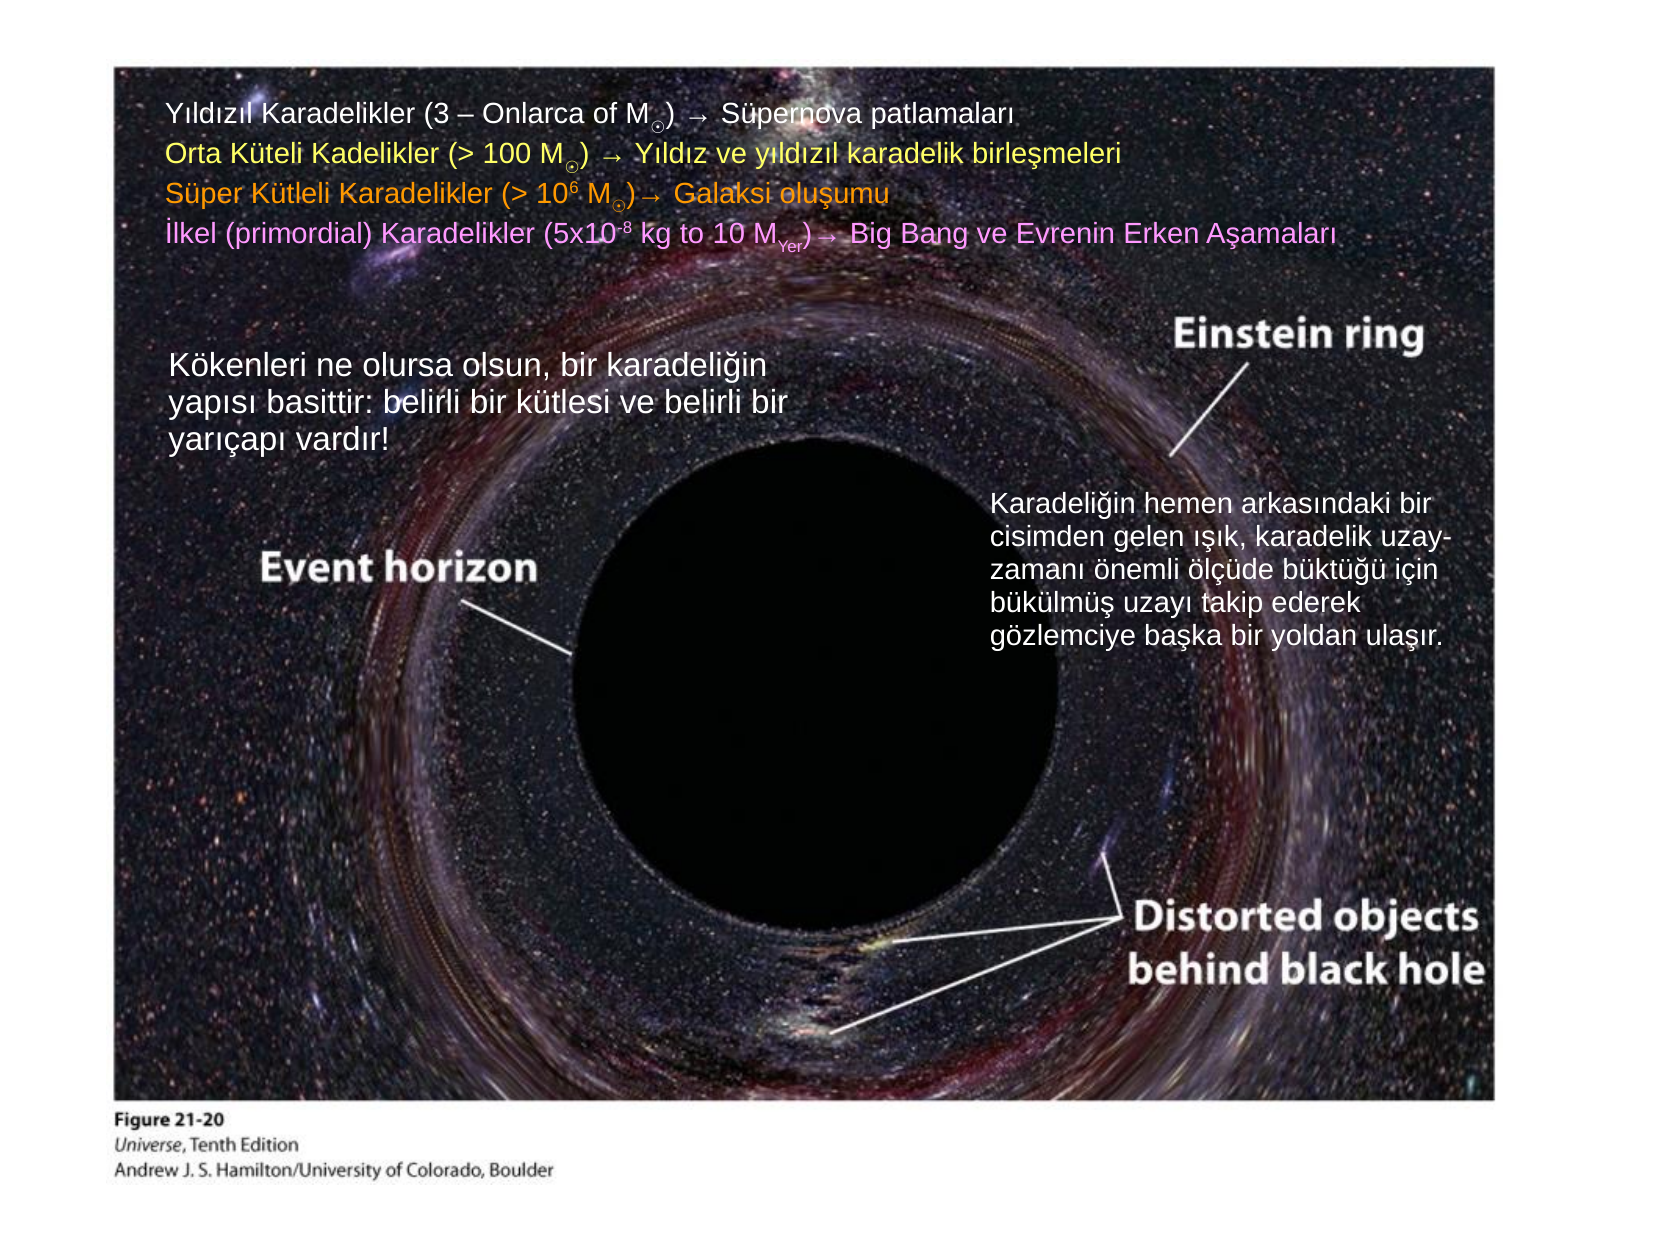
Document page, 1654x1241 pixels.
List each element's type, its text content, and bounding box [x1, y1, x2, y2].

text_box Karadeliğin hemen arkasındaki bir cisimden gelen ışık, karadelik uzay-zamanı önemli ölçüde büktüğü için bükülmüş uzayı takip ederek gözlemciye başka bir yoldan ulaşır. [975, 480, 1486, 659]
picture [106, 59, 1503, 1186]
text_box Kökenleri ne olursa olsun, bir karadeliğin yapısı basittir: belirli bir kütlesi ve belirli bir yarıçapı vardır! [153, 339, 874, 466]
text_box Yıldızıl Karadelikler (3 – Onlarca of M☉) → Süpernova patlamaları Orta Küteli Kadelikler (> 100 M☉) → Yıldız ve yıldızıl karadelik birleşmeleri Süper Kütleli Karadelikler (> 106 M☉)→ Galaksi oluşumu İlkel (primordial) Karadelikler (5x10-8 kg to 10 MYer)→ Big Bang ve Evrenin Erken Aşamaları [150, 90, 1411, 357]
